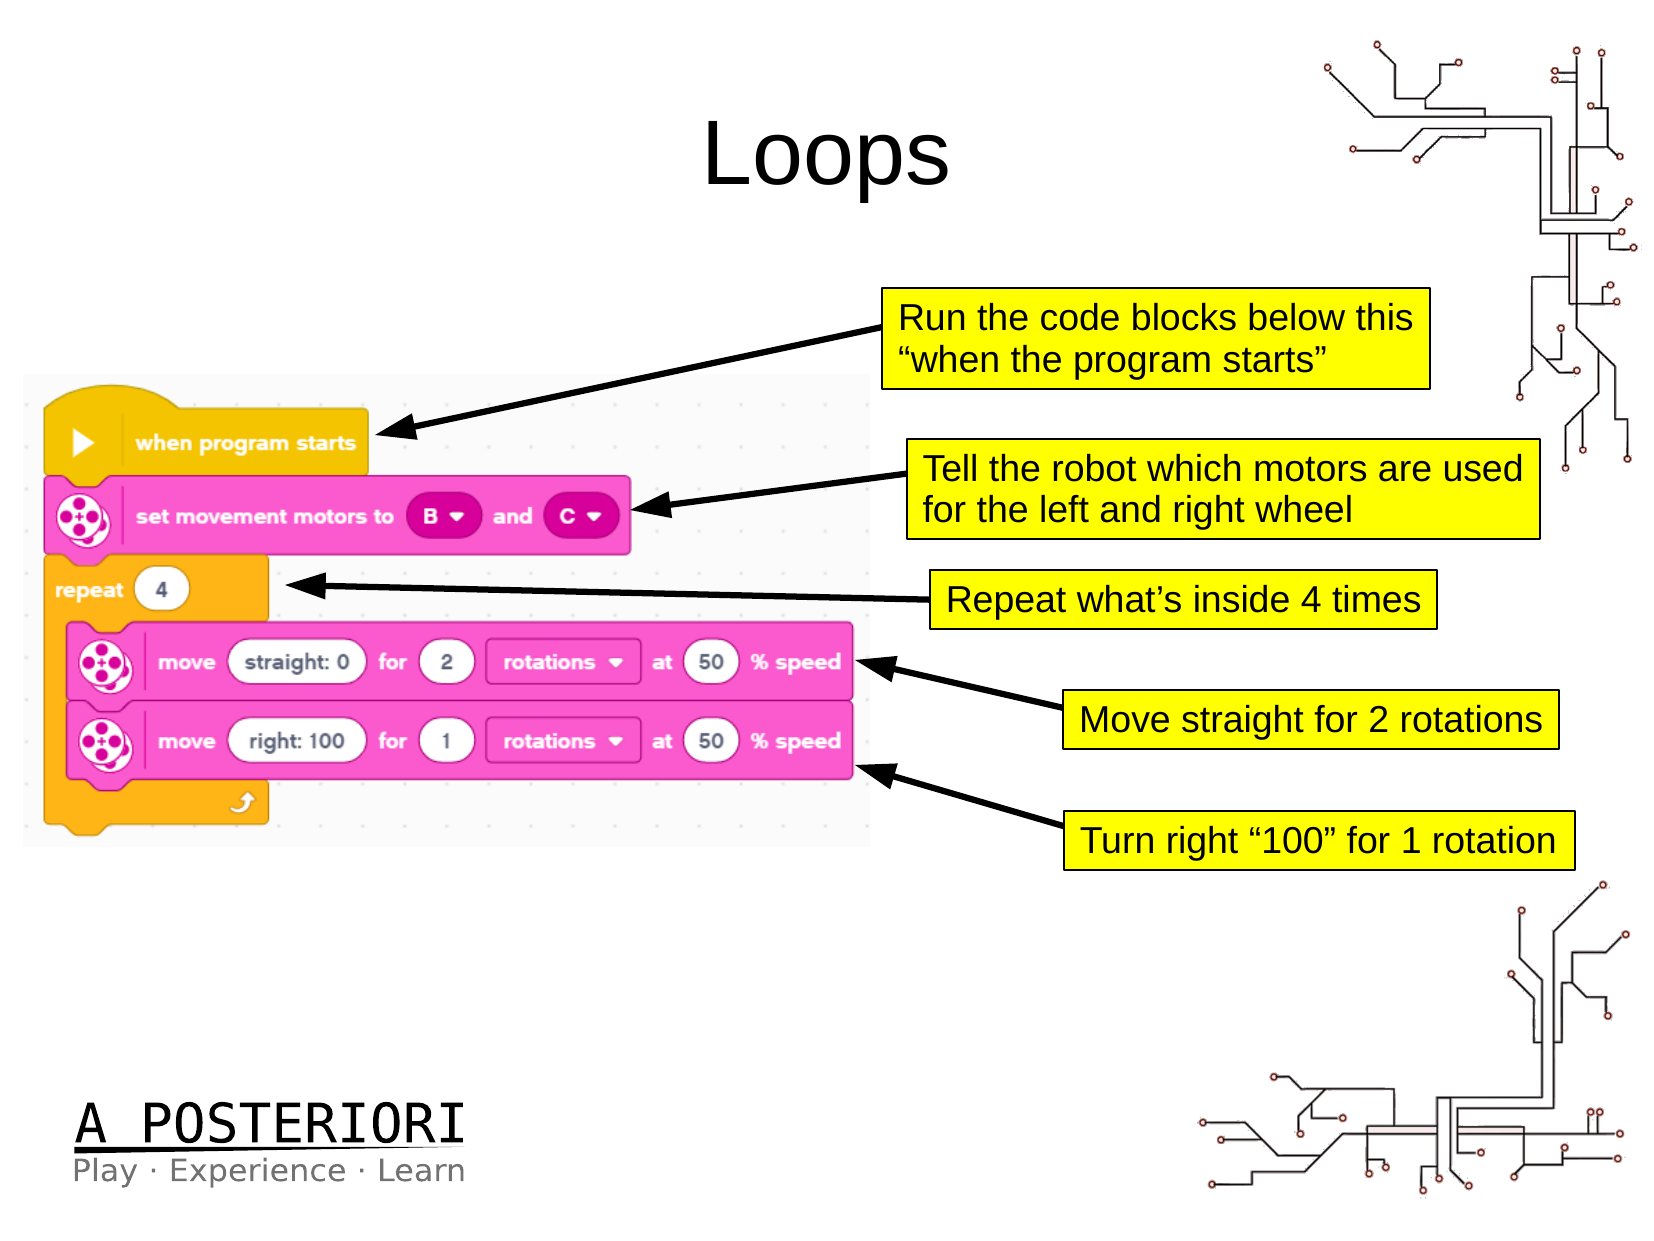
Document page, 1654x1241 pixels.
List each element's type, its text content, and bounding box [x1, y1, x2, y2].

text_box Repeat what’s inside 4 times [930, 570, 1438, 629]
title Loops [82, 49, 1571, 257]
picture [1305, 35, 1643, 495]
picture [1177, 863, 1635, 1200]
picture [23, 374, 871, 847]
text_box Turn right “100” for 1 rotation [1063, 811, 1576, 871]
text_box Run the code blocks below this “when the program starts” [882, 288, 1430, 389]
text_box Move straight for 2 rotations [1063, 689, 1560, 749]
text_box Tell the robot which motors are used for the left and right wheel [906, 438, 1540, 540]
